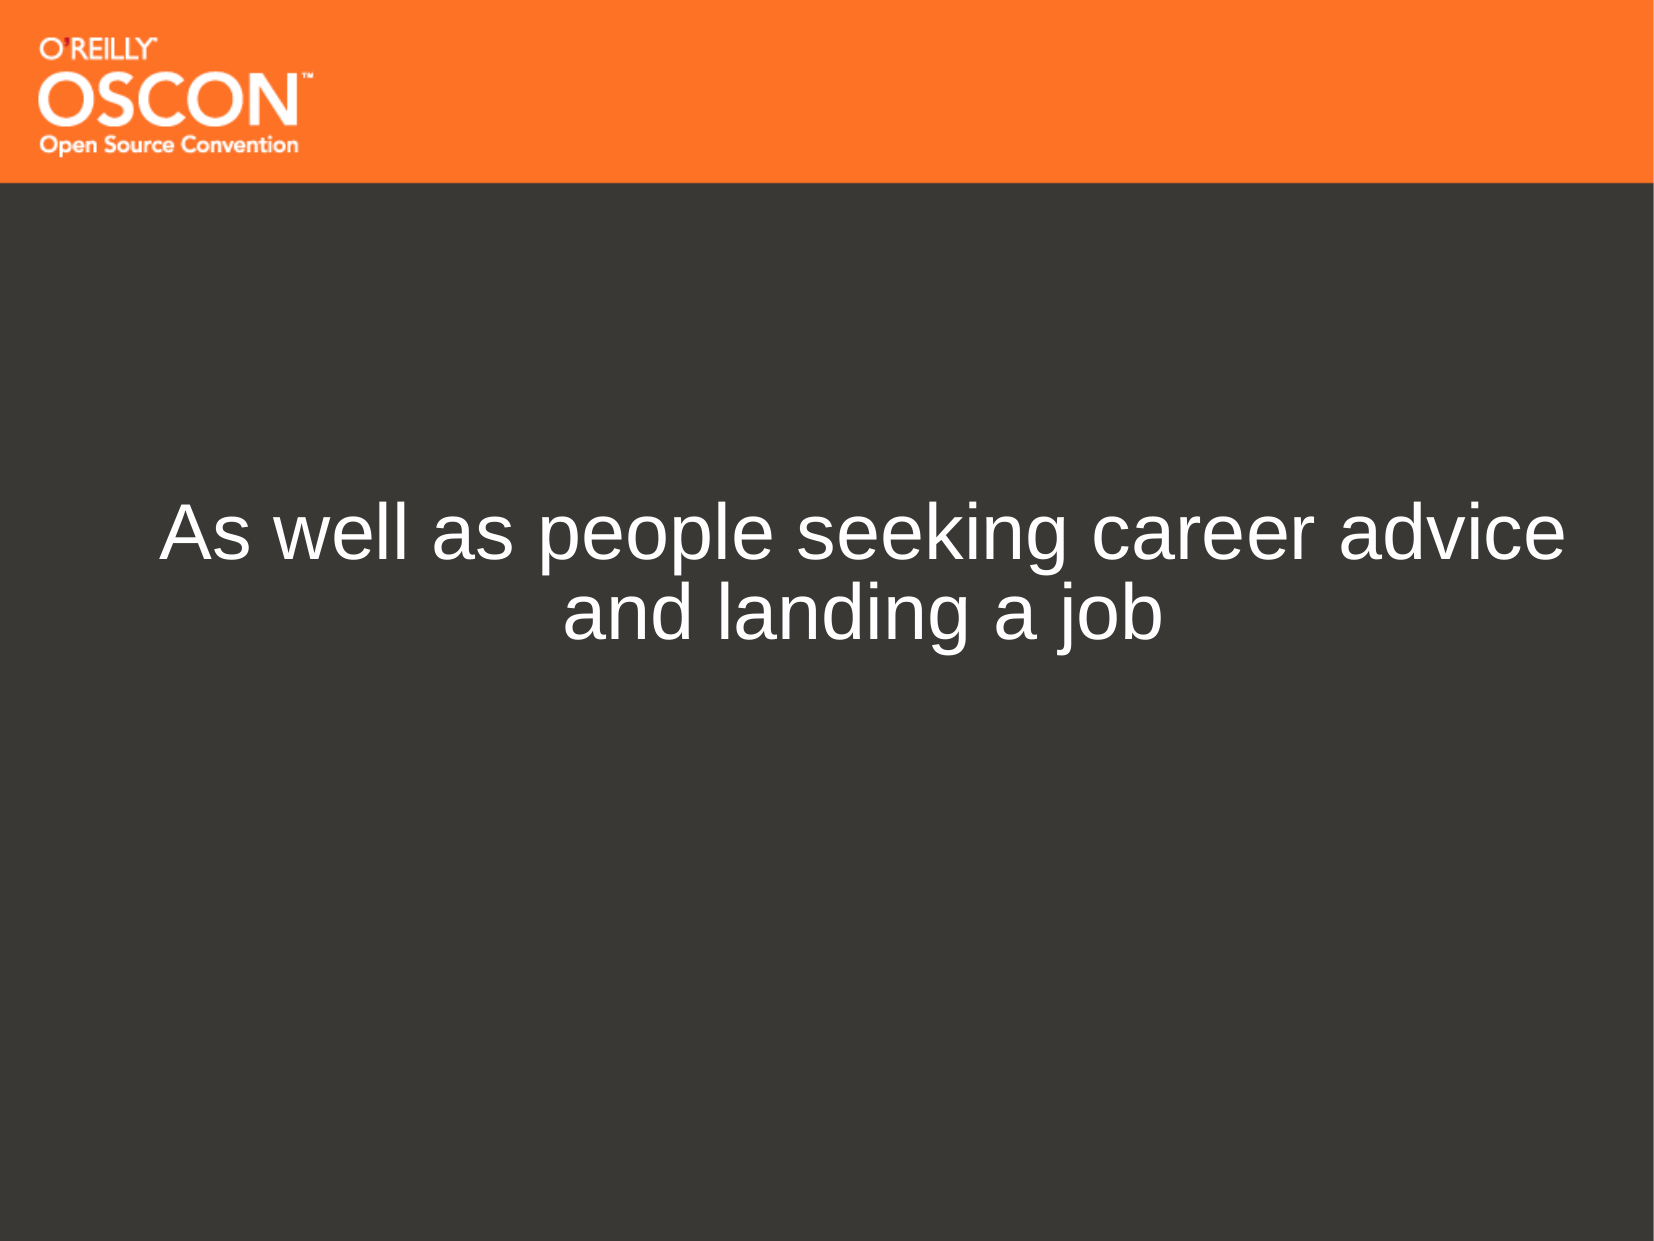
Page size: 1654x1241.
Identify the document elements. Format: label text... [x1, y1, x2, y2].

title [356, 31, 1624, 187]
picture [0, 0, 1654, 1241]
list As well as people seeking career advice and landing a job [37, 219, 1628, 1218]
